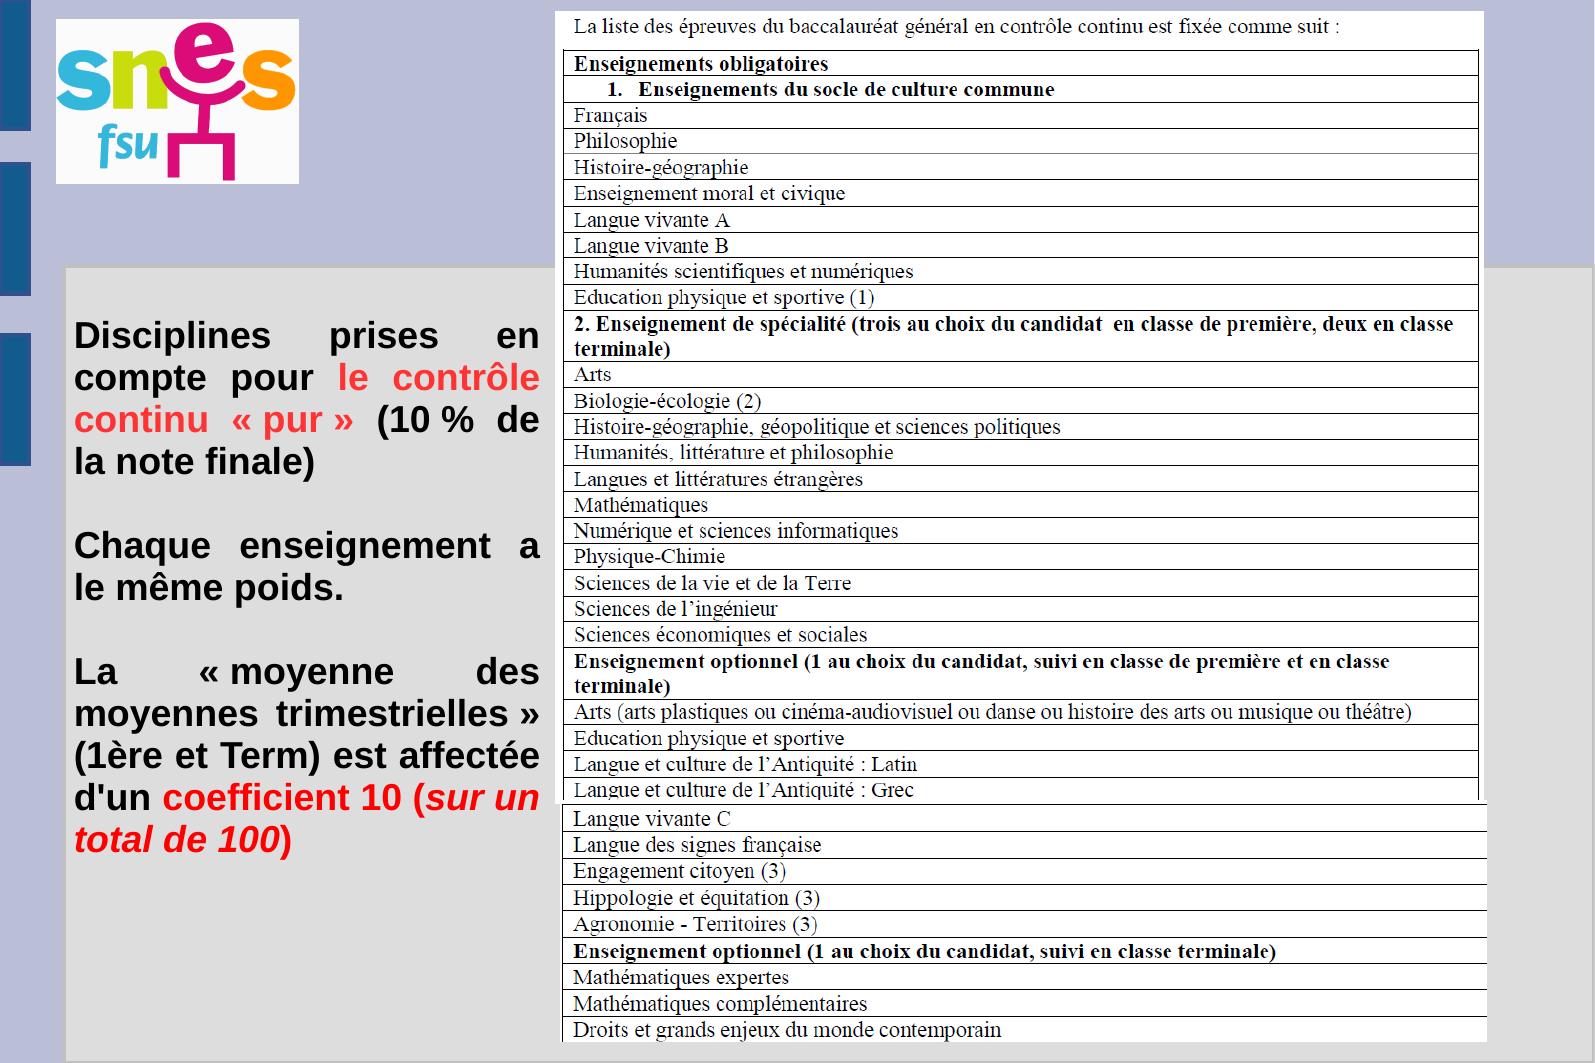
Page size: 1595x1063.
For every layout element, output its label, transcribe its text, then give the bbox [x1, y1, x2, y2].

picture [56, 19, 299, 184]
picture [555, 11, 1487, 1042]
text_box Disciplines prises en compte pour le contrôle continu « pur » (10 % de la note finale) Chaque enseignement a le même poids. La « moyenne des moyennes trimestrielles » (1ère et Term) est affectée d'un coefficient 10 (sur un total de 100) [59, 307, 556, 928]
